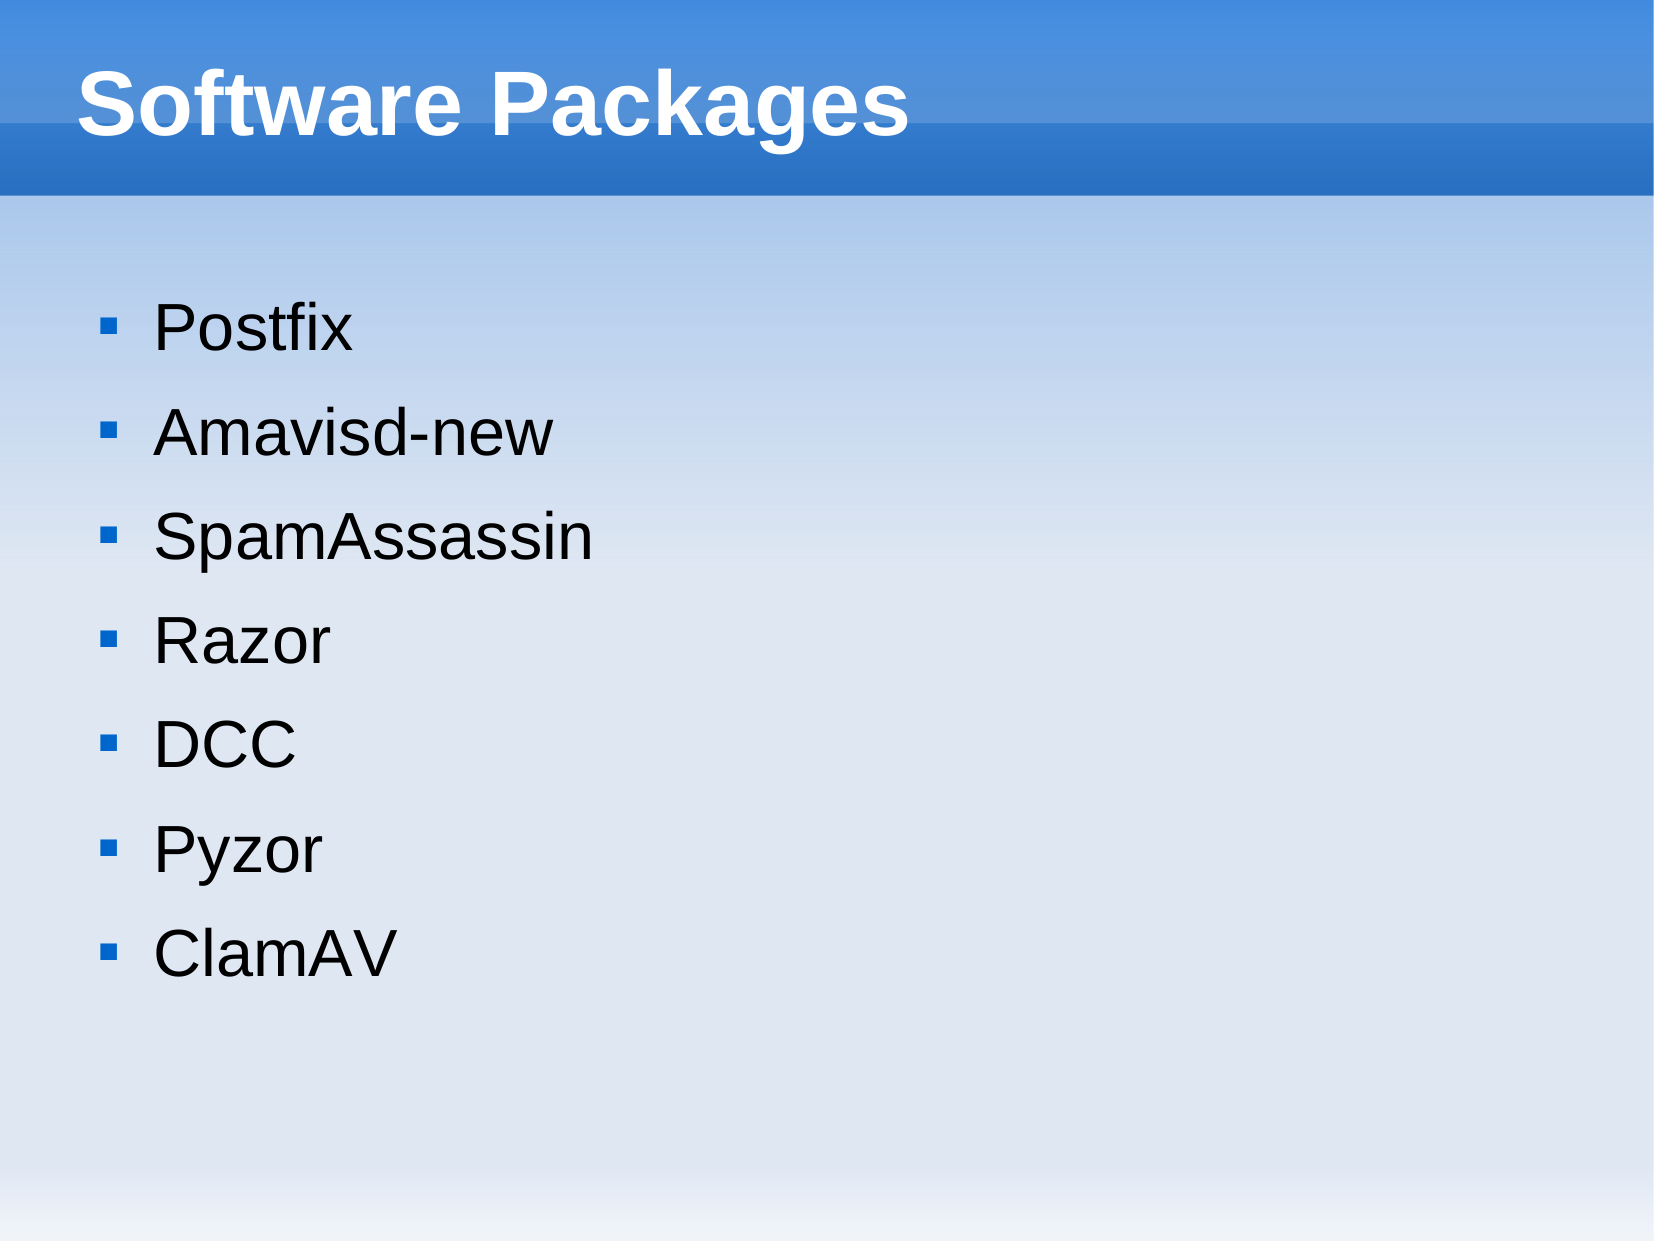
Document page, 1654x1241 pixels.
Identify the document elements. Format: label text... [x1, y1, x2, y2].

list Postfix Amavisd-new SpamAssassin Razor DCC Pyzor ClamAV [82, 290, 1571, 1094]
title Software Packages [76, 7, 1565, 200]
picture [0, 0, 1654, 1241]
